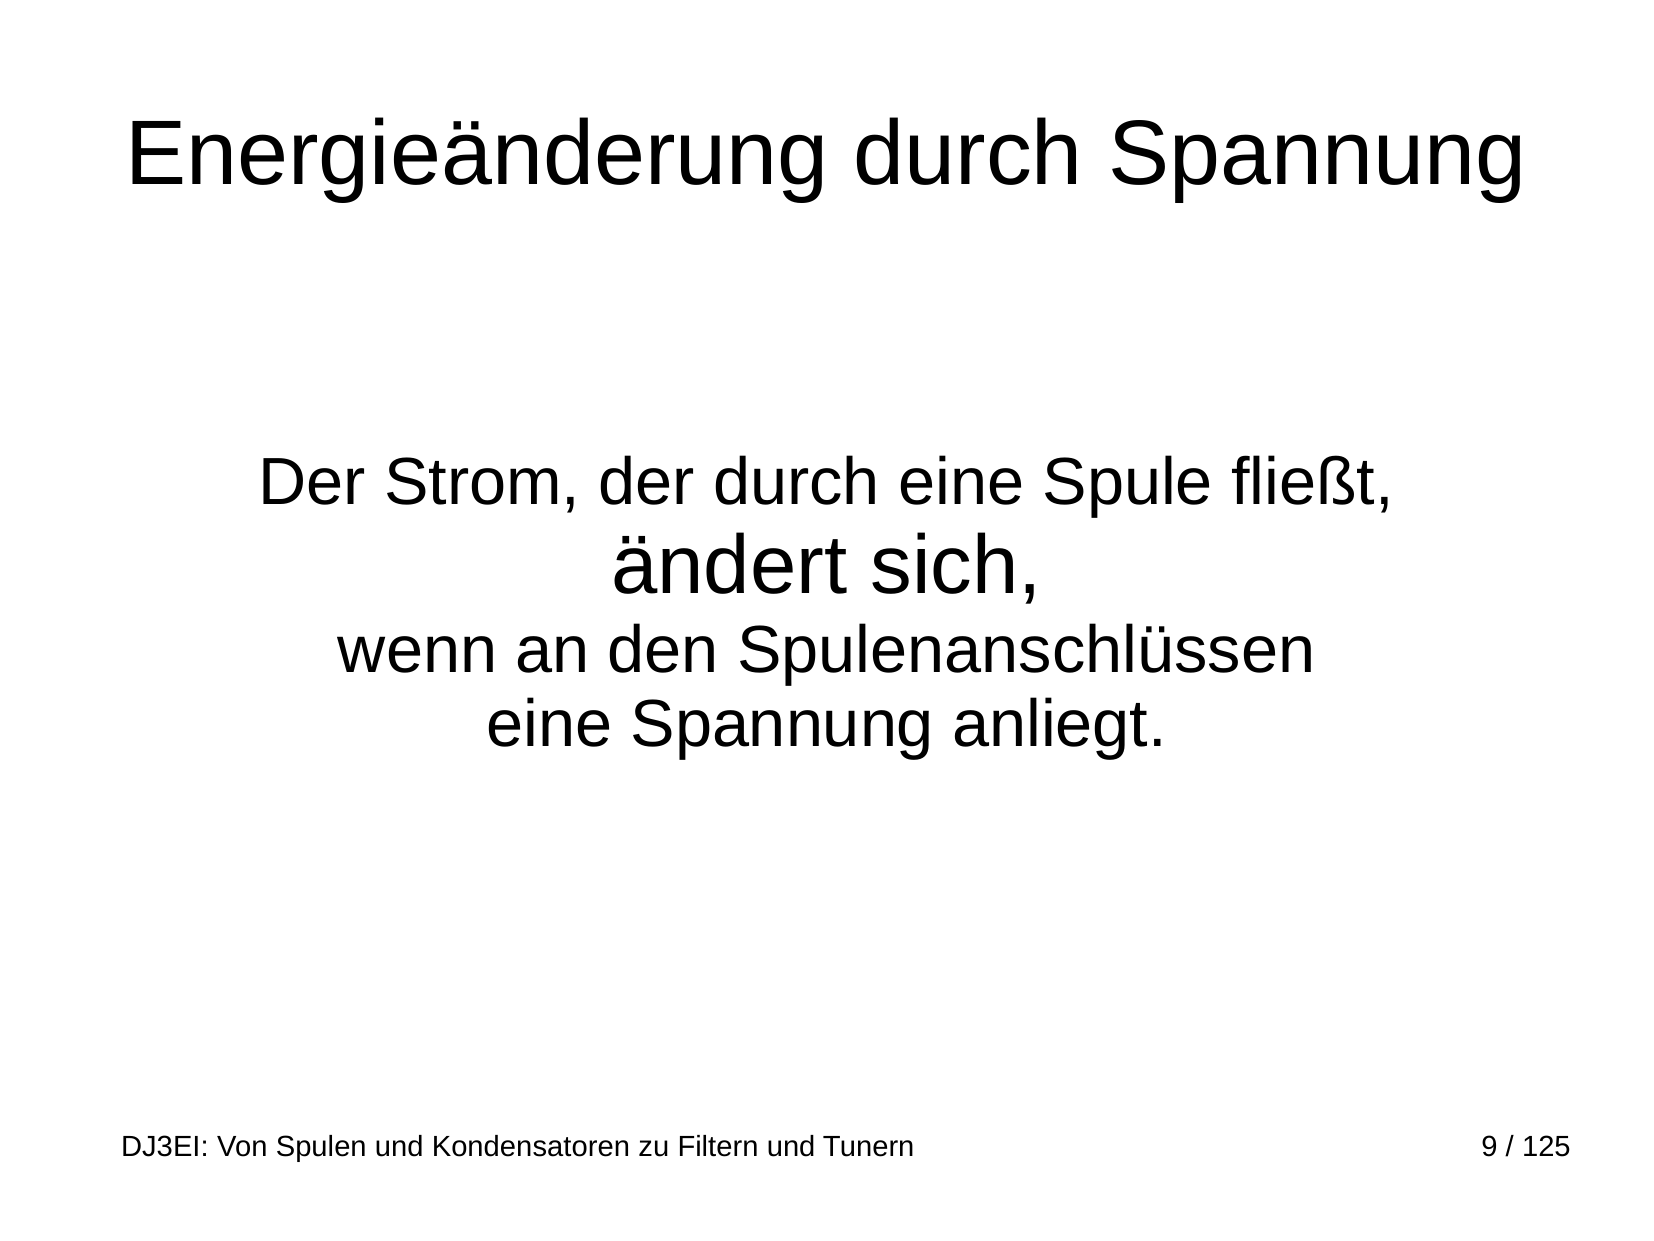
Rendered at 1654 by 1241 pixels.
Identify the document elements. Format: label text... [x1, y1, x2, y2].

title Energieänderung durch Spannung [82, 49, 1571, 257]
list Der Strom, der durch eine Spule fließt, ändert sich, wenn an den Spulenanschlüssen eine Spannung anliegt. [82, 443, 1571, 768]
